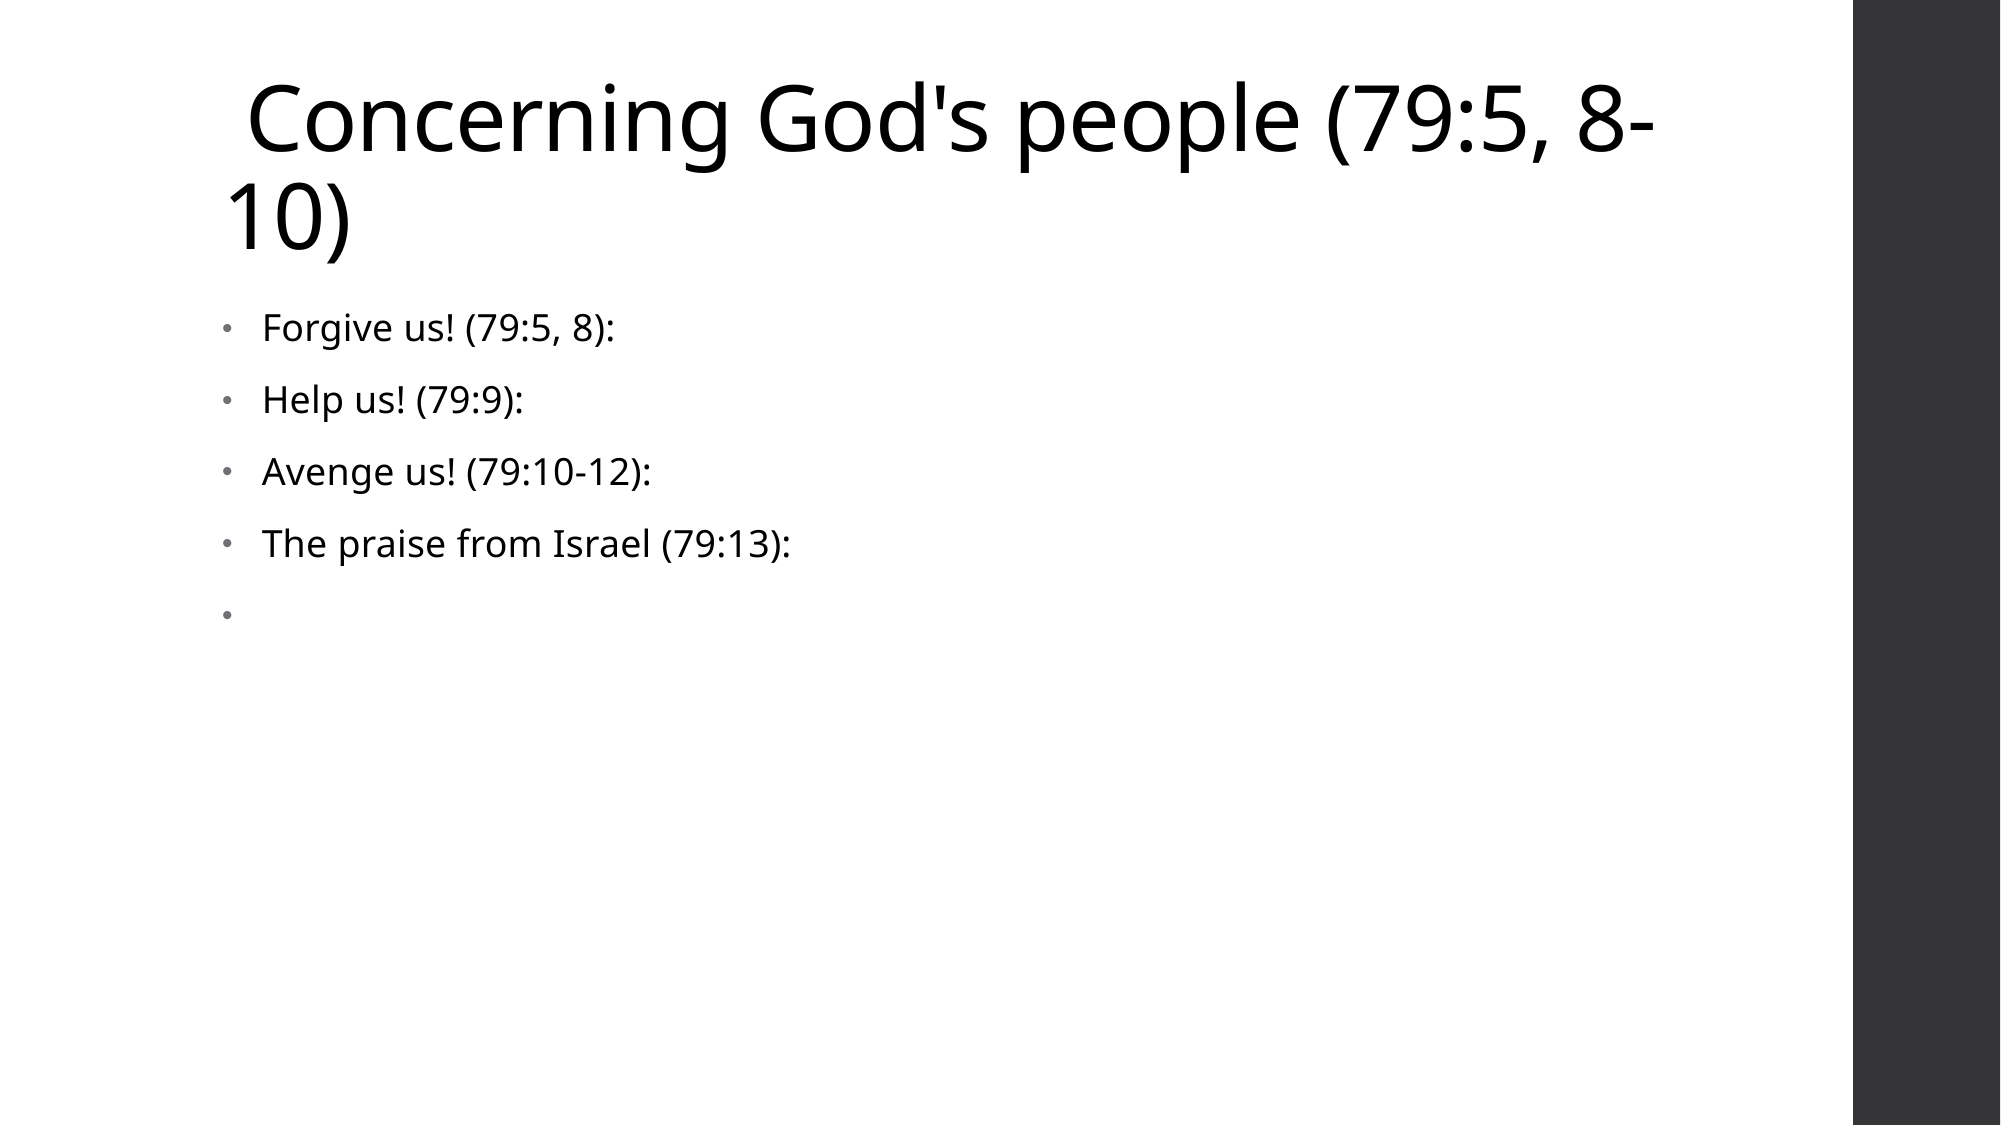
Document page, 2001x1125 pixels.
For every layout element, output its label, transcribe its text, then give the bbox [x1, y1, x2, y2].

list Forgive us! (79:5, 8): Help us! (79:9): Avenge us! (79:10-12): The praise from Israel (79:13): [206, 299, 1617, 1014]
title Concerning God's people (79:5, 8-10) [206, 60, 1797, 278]
